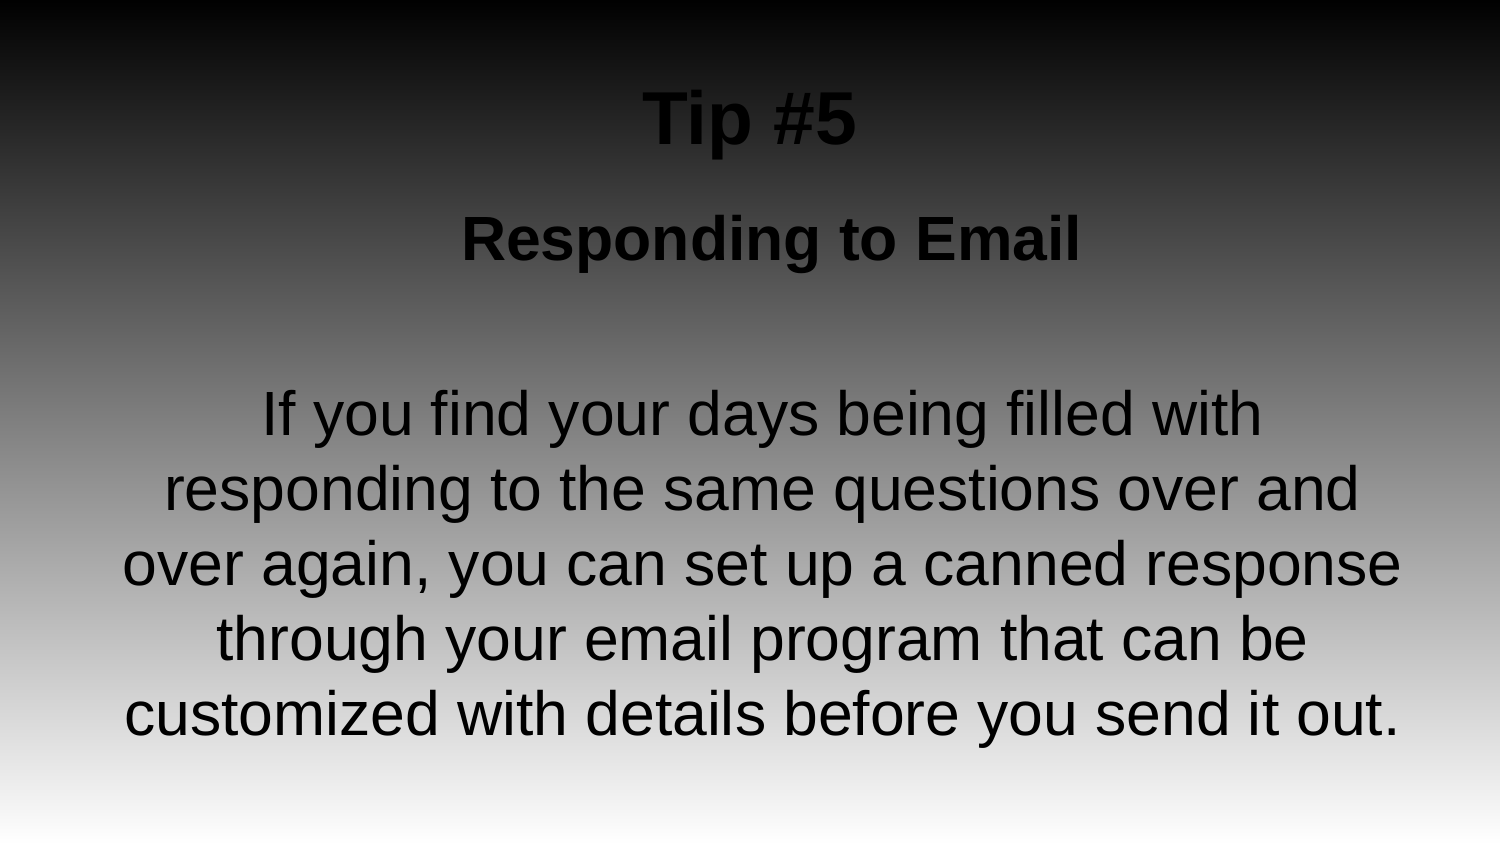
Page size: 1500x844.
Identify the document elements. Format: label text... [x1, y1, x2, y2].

list Responding to Email If you find your days being filled with responding to the same questions over and over again, you can set up a canned response through your email program that can be customized with details before you send it out. [101, 183, 1425, 762]
title Tip #5 [75, 33, 1425, 175]
